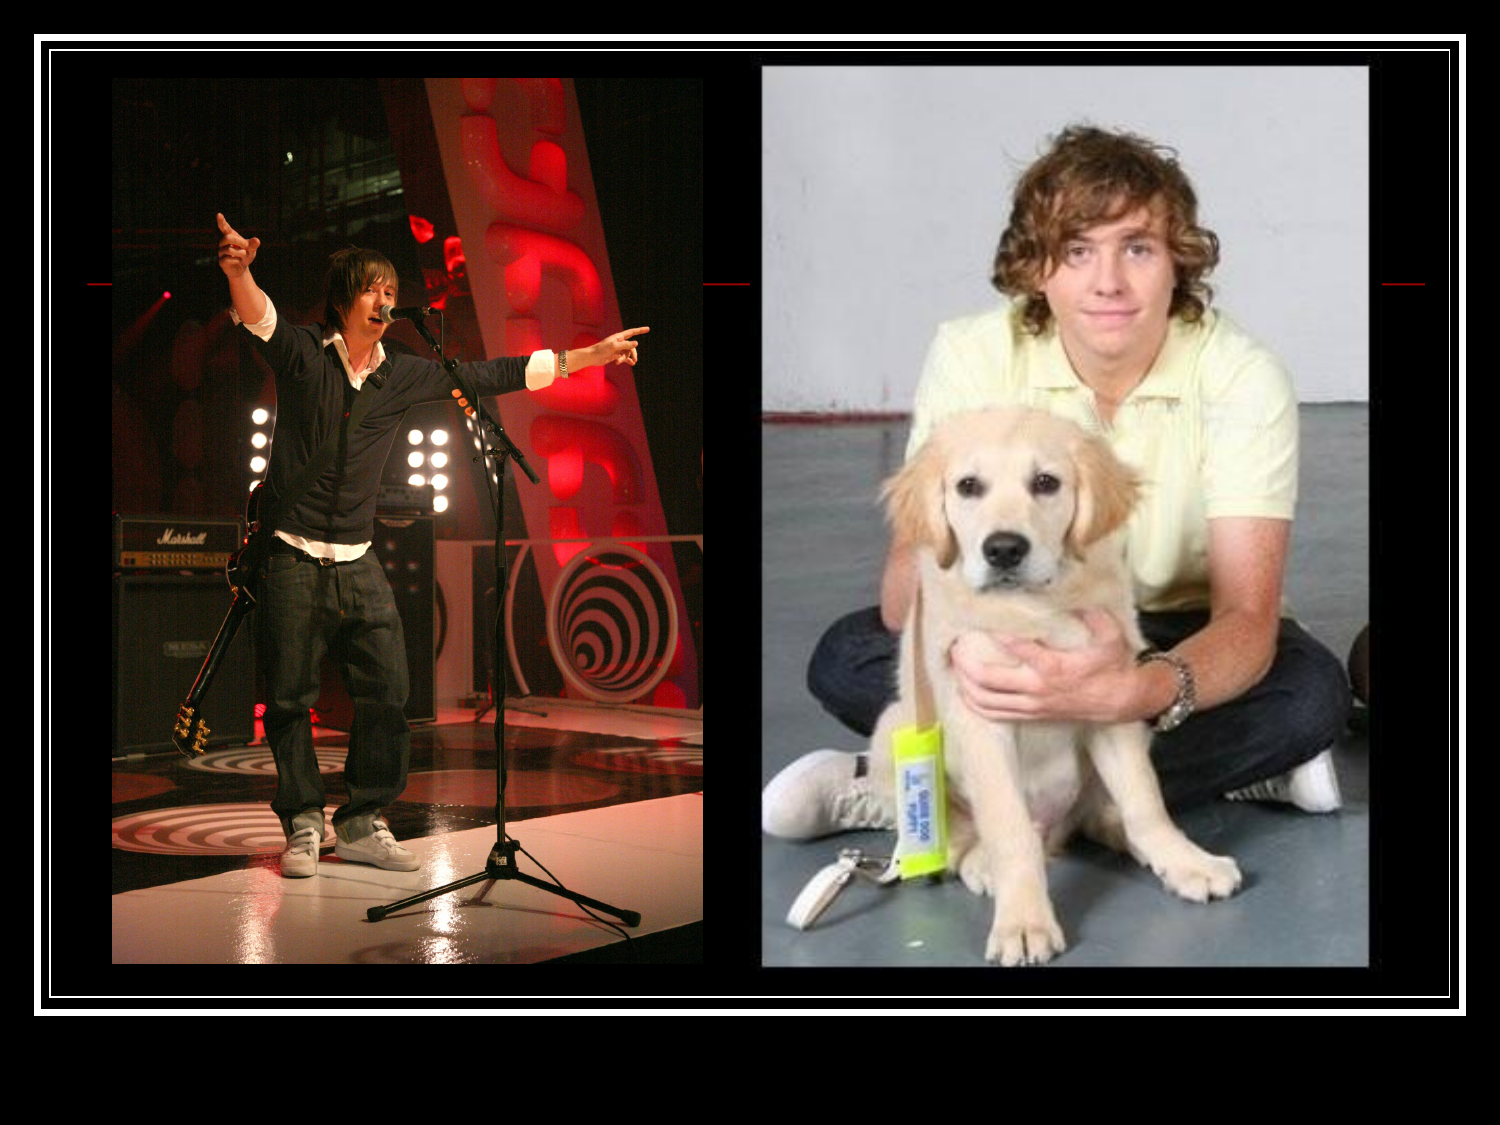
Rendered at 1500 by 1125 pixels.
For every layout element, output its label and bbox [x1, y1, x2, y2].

picture [750, 54, 1382, 980]
picture [112, 78, 703, 965]
